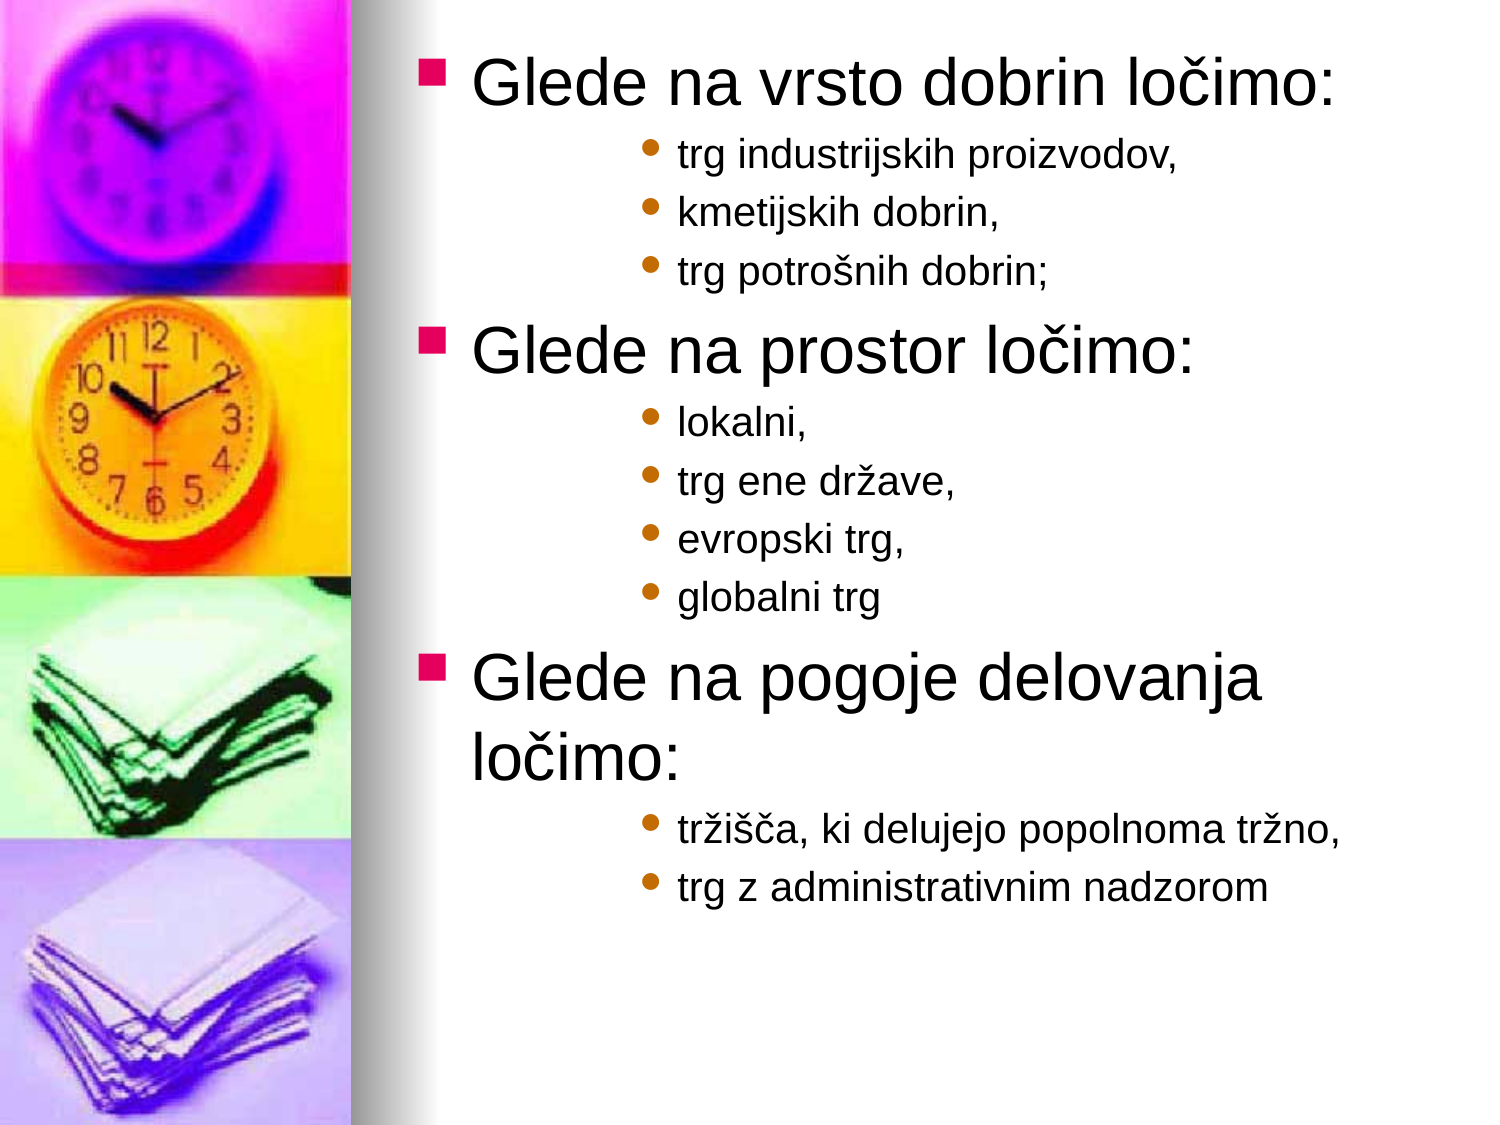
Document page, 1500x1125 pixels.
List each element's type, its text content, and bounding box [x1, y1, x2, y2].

picture [0, 0, 351, 1125]
list Glede na vrsto dobrin ločimo: trg industrijskih proizvodov, kmetijskih dobrin, trg potrošnih dobrin; Glede na prostor ločimo: lokalni, trg ene države, evropski trg, globalni trg Glede na pogoje delovanja ločimo: tržišča, ki delujejo popolnoma tržno, trg z administrativnim nadzorom [399, 31, 1450, 1000]
